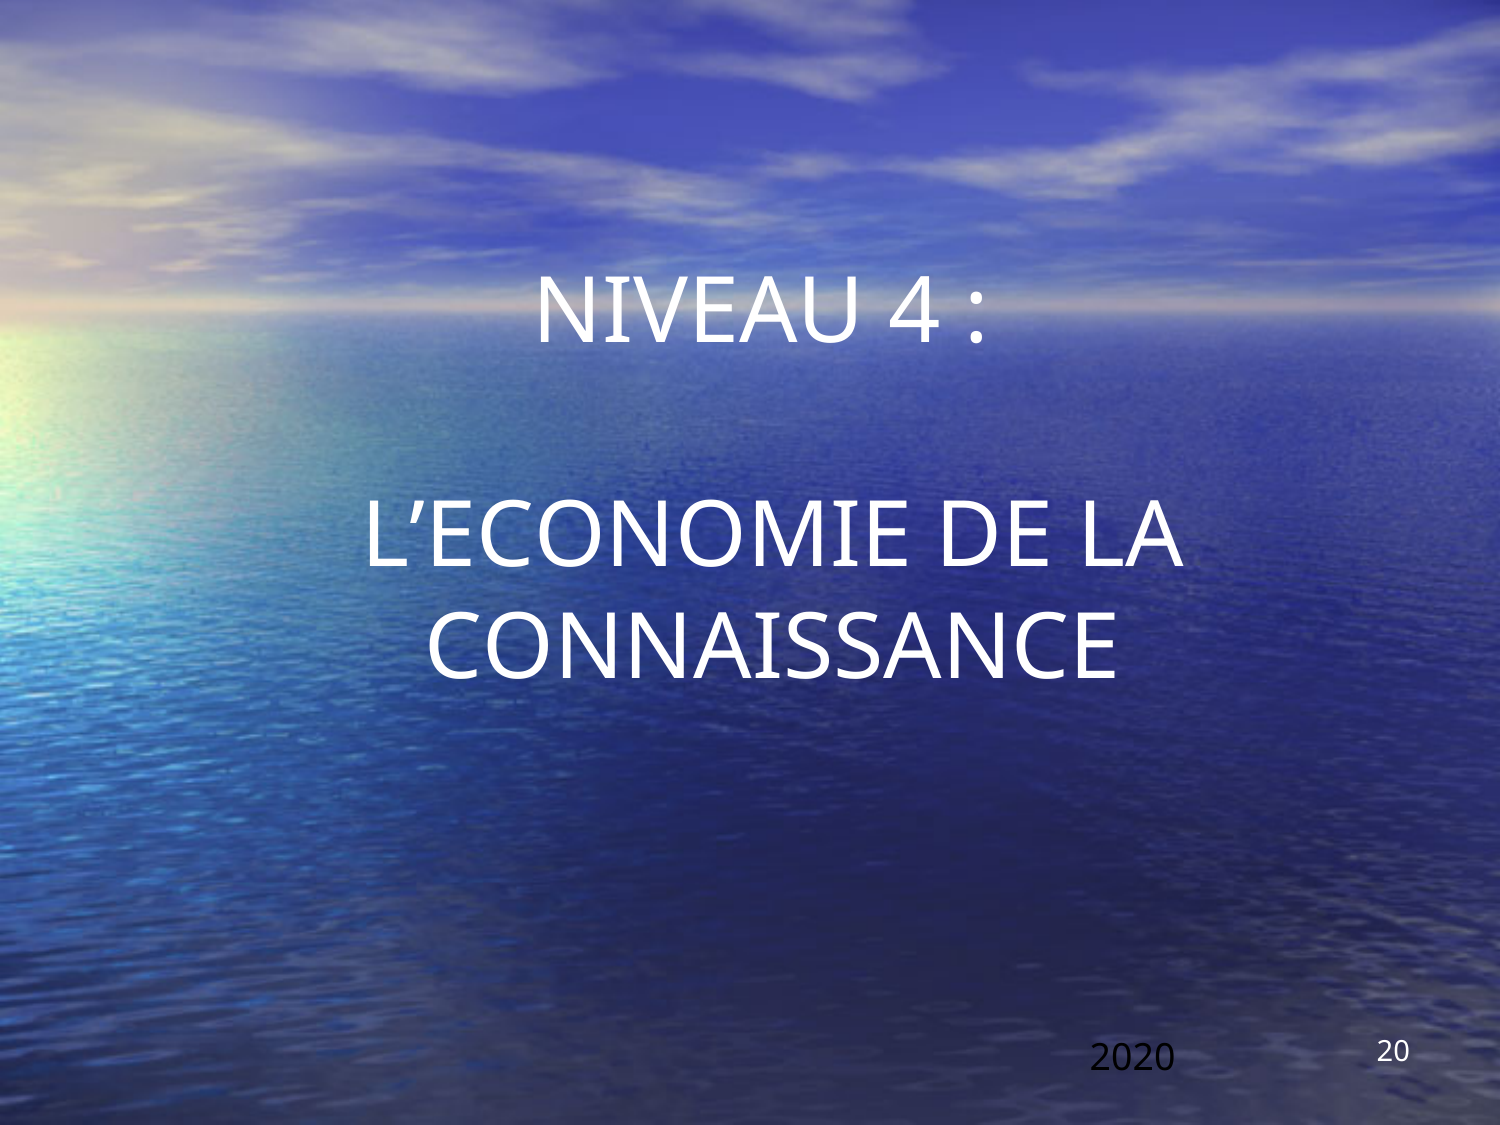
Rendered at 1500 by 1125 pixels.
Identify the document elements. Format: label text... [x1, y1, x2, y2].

picture [0, 0, 1500, 1125]
text_box <numéro><numéro> [1074, 1024, 1425, 1103]
text_box NIVEAU 4 : L’ECONOMIE DE LA CONNAISSANCE [135, 240, 1411, 916]
